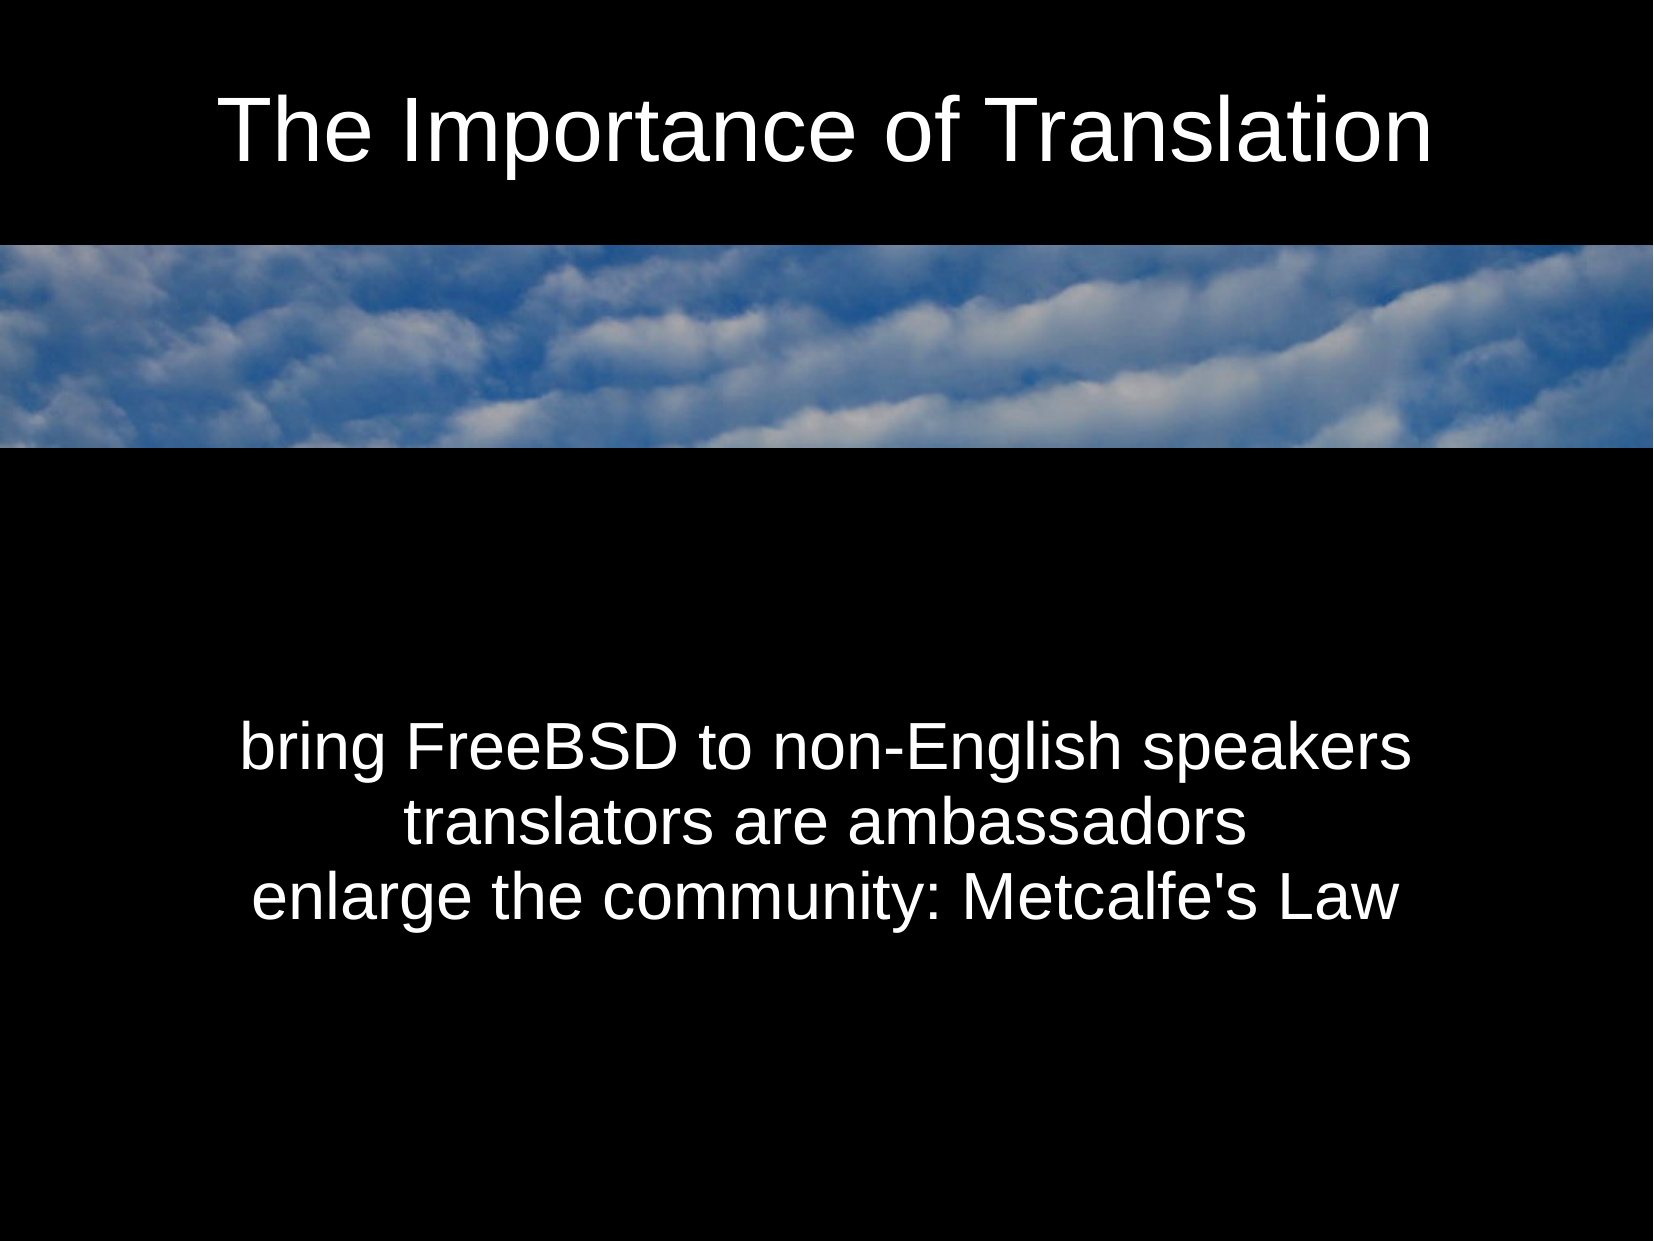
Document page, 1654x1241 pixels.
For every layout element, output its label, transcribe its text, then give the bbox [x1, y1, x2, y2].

subtitle bring FreeBSD to non-English speakers translators are ambassadors enlarge the community: Metcalfe's Law [82, 510, 1571, 1133]
picture [0, 245, 1653, 448]
title The Importance of Translation [82, 49, 1571, 211]
